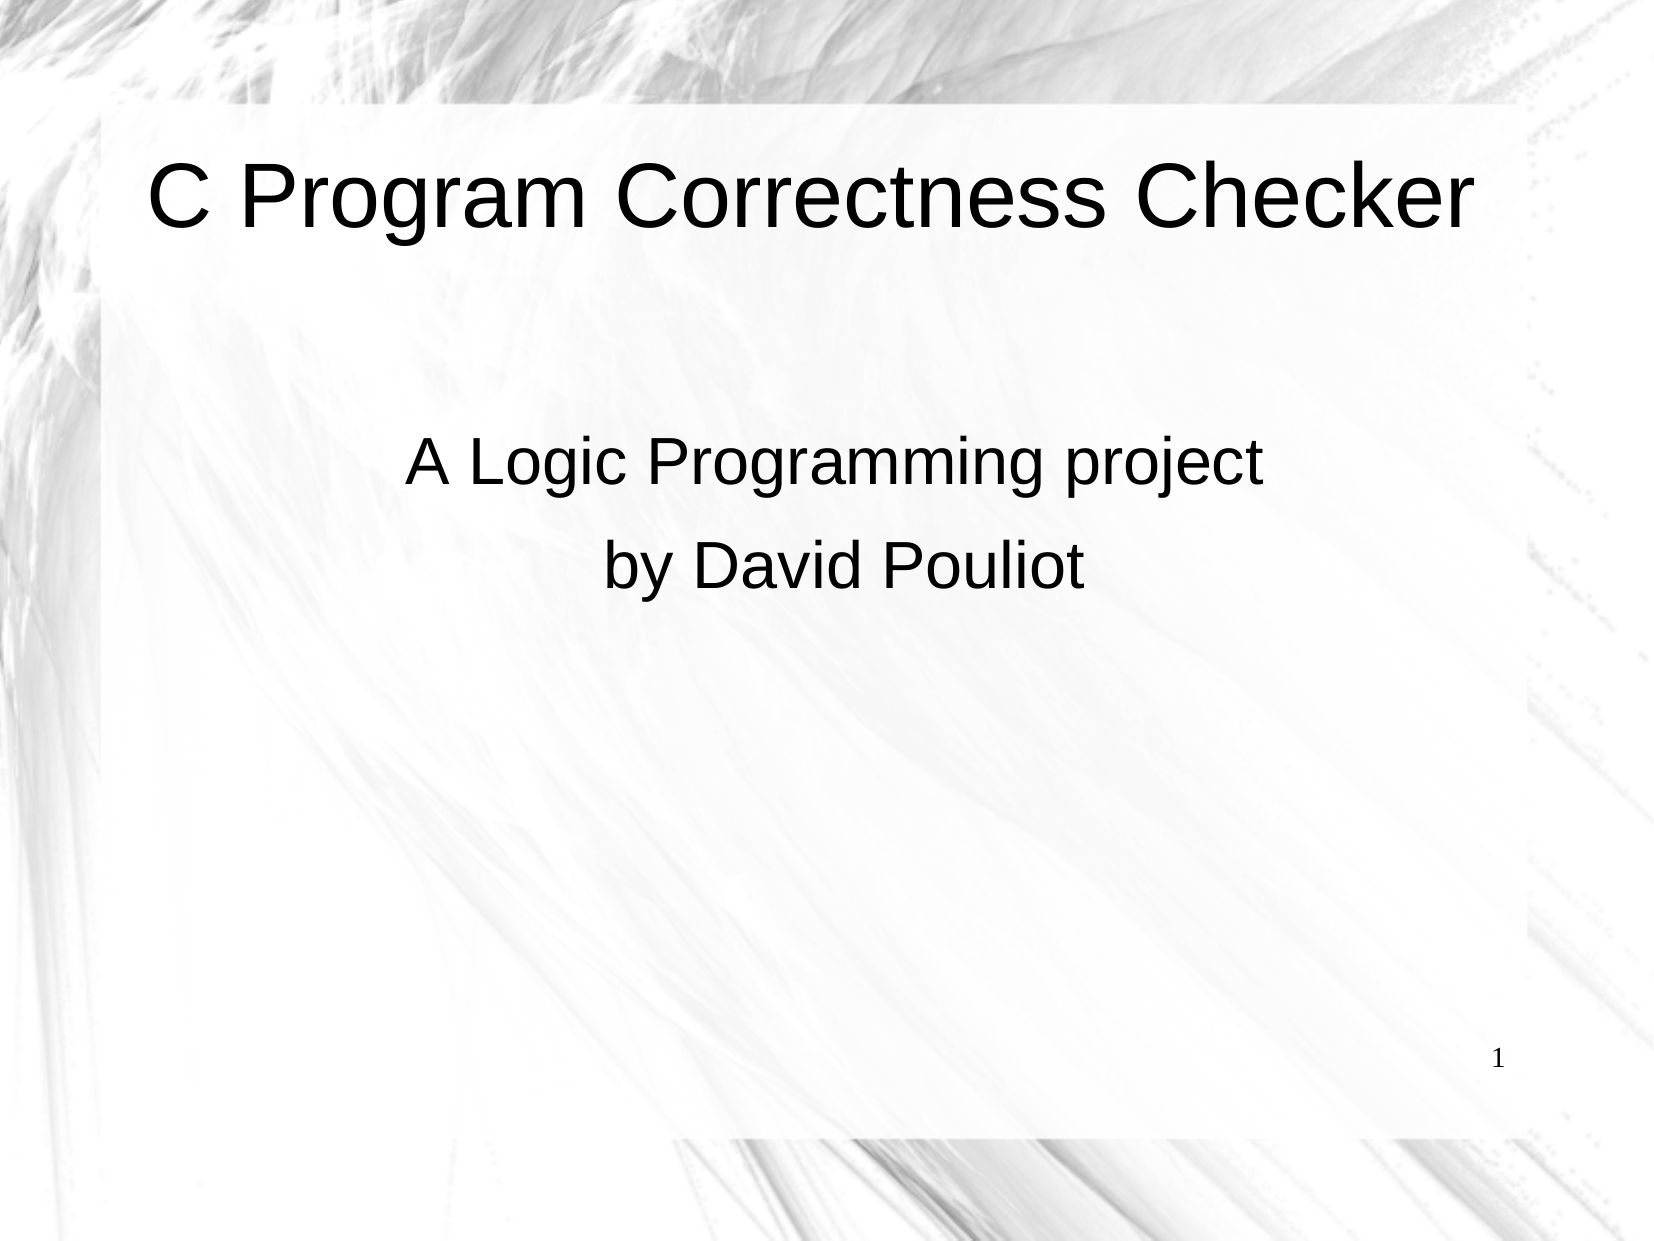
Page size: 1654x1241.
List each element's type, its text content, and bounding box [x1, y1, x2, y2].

list A Logic Programming project by David Pouliot [118, 319, 1571, 931]
picture [0, 0, 1654, 1241]
title C Program Correctness Checker [118, 112, 1506, 281]
